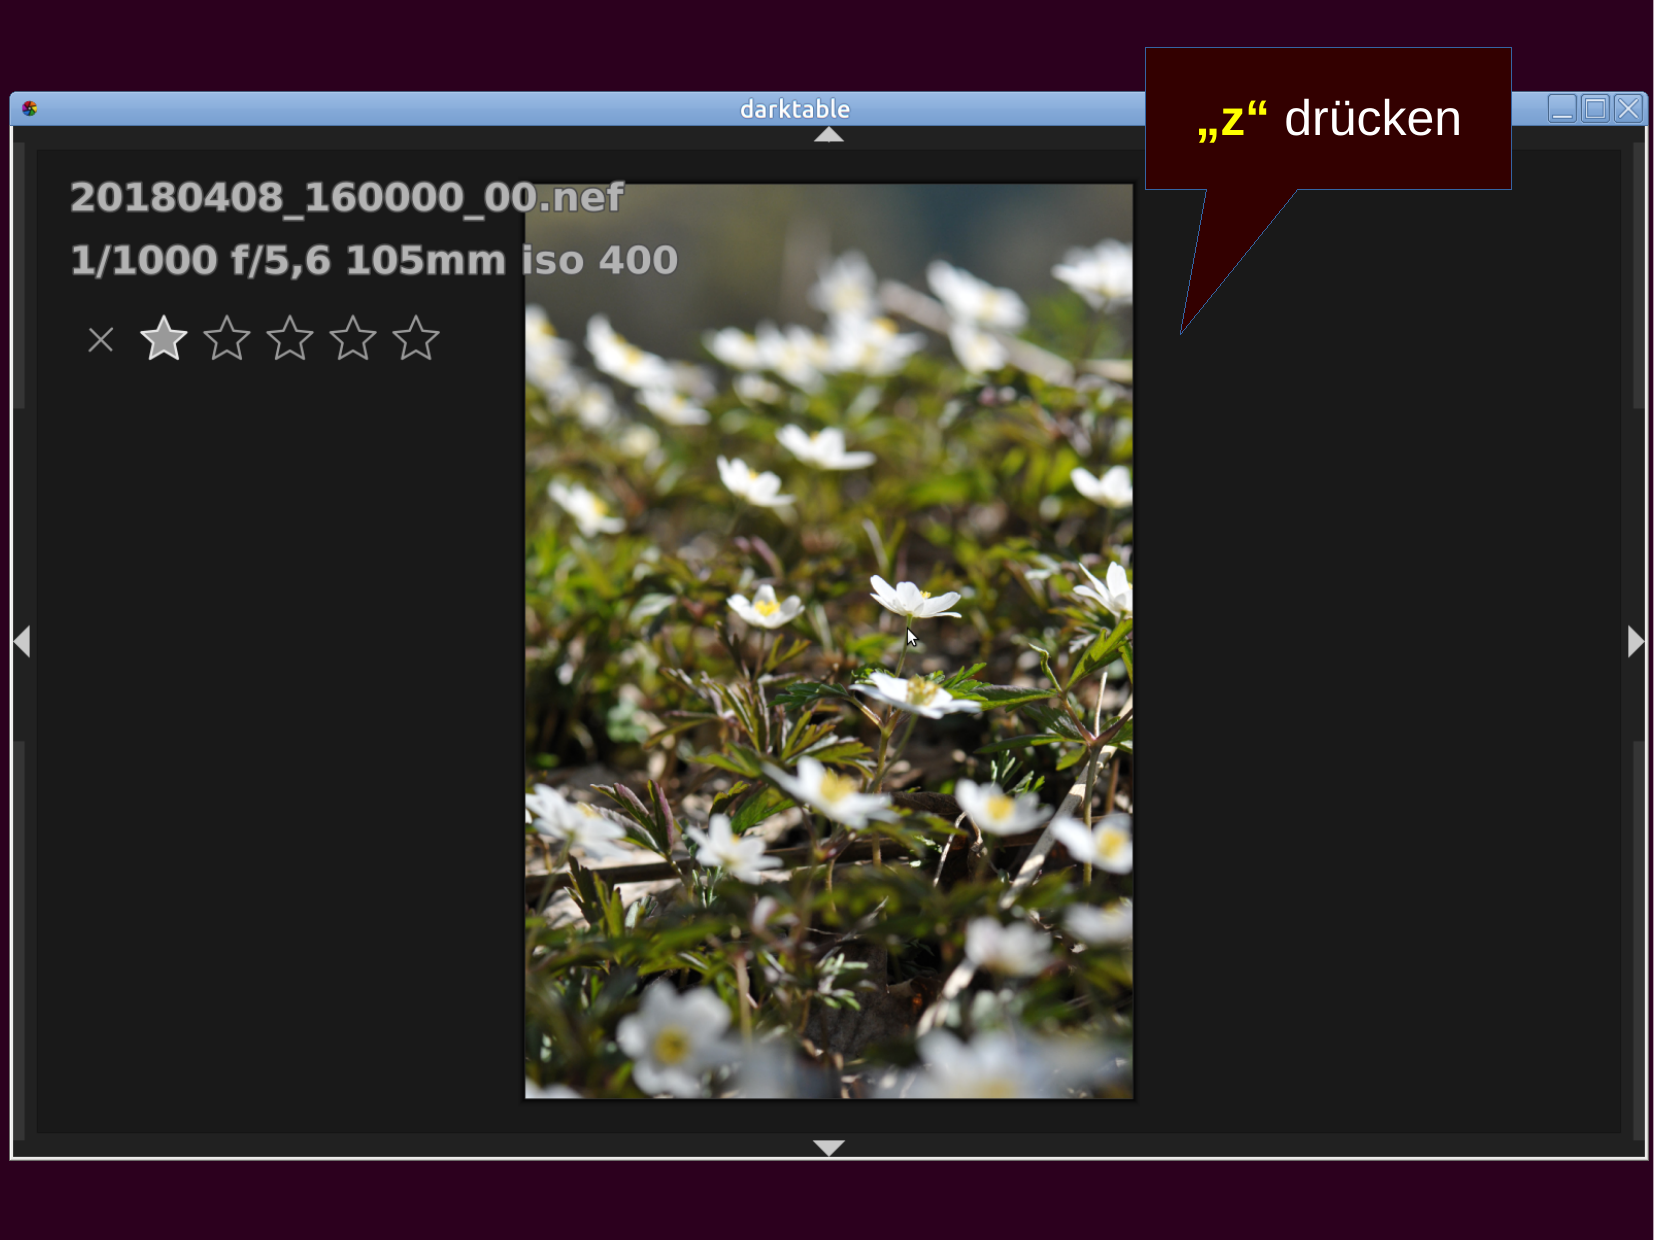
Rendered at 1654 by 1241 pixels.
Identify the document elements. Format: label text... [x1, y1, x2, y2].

text_box „z“ drücken [1145, 47, 1512, 335]
picture [9, 91, 1649, 1161]
